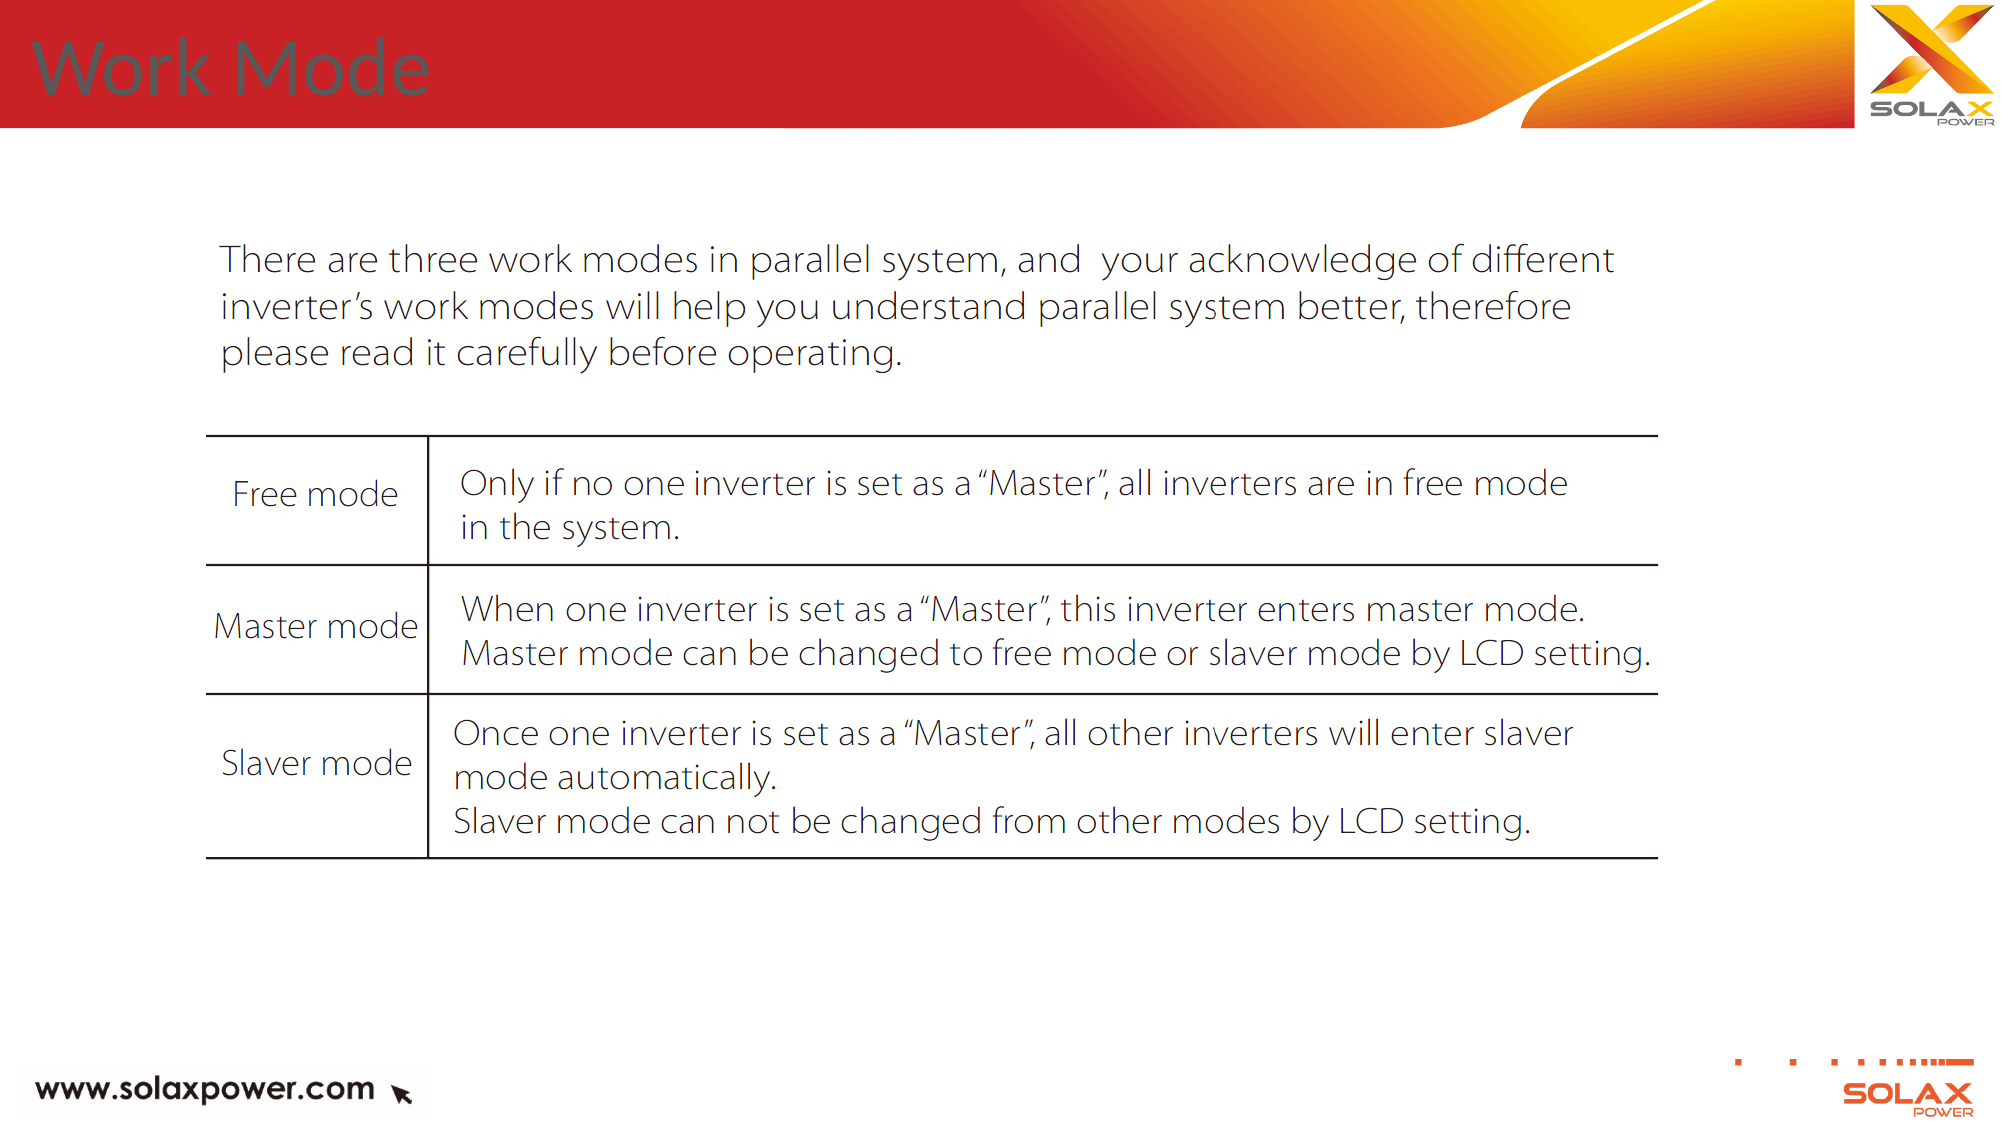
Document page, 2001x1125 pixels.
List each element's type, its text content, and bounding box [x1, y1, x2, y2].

picture [173, 229, 1736, 888]
picture [0, 0, 1855, 129]
text_box Work Mode [16, 16, 598, 130]
picture [16, 1065, 427, 1117]
picture [1870, 4, 1996, 126]
picture [1735, 1059, 1974, 1117]
